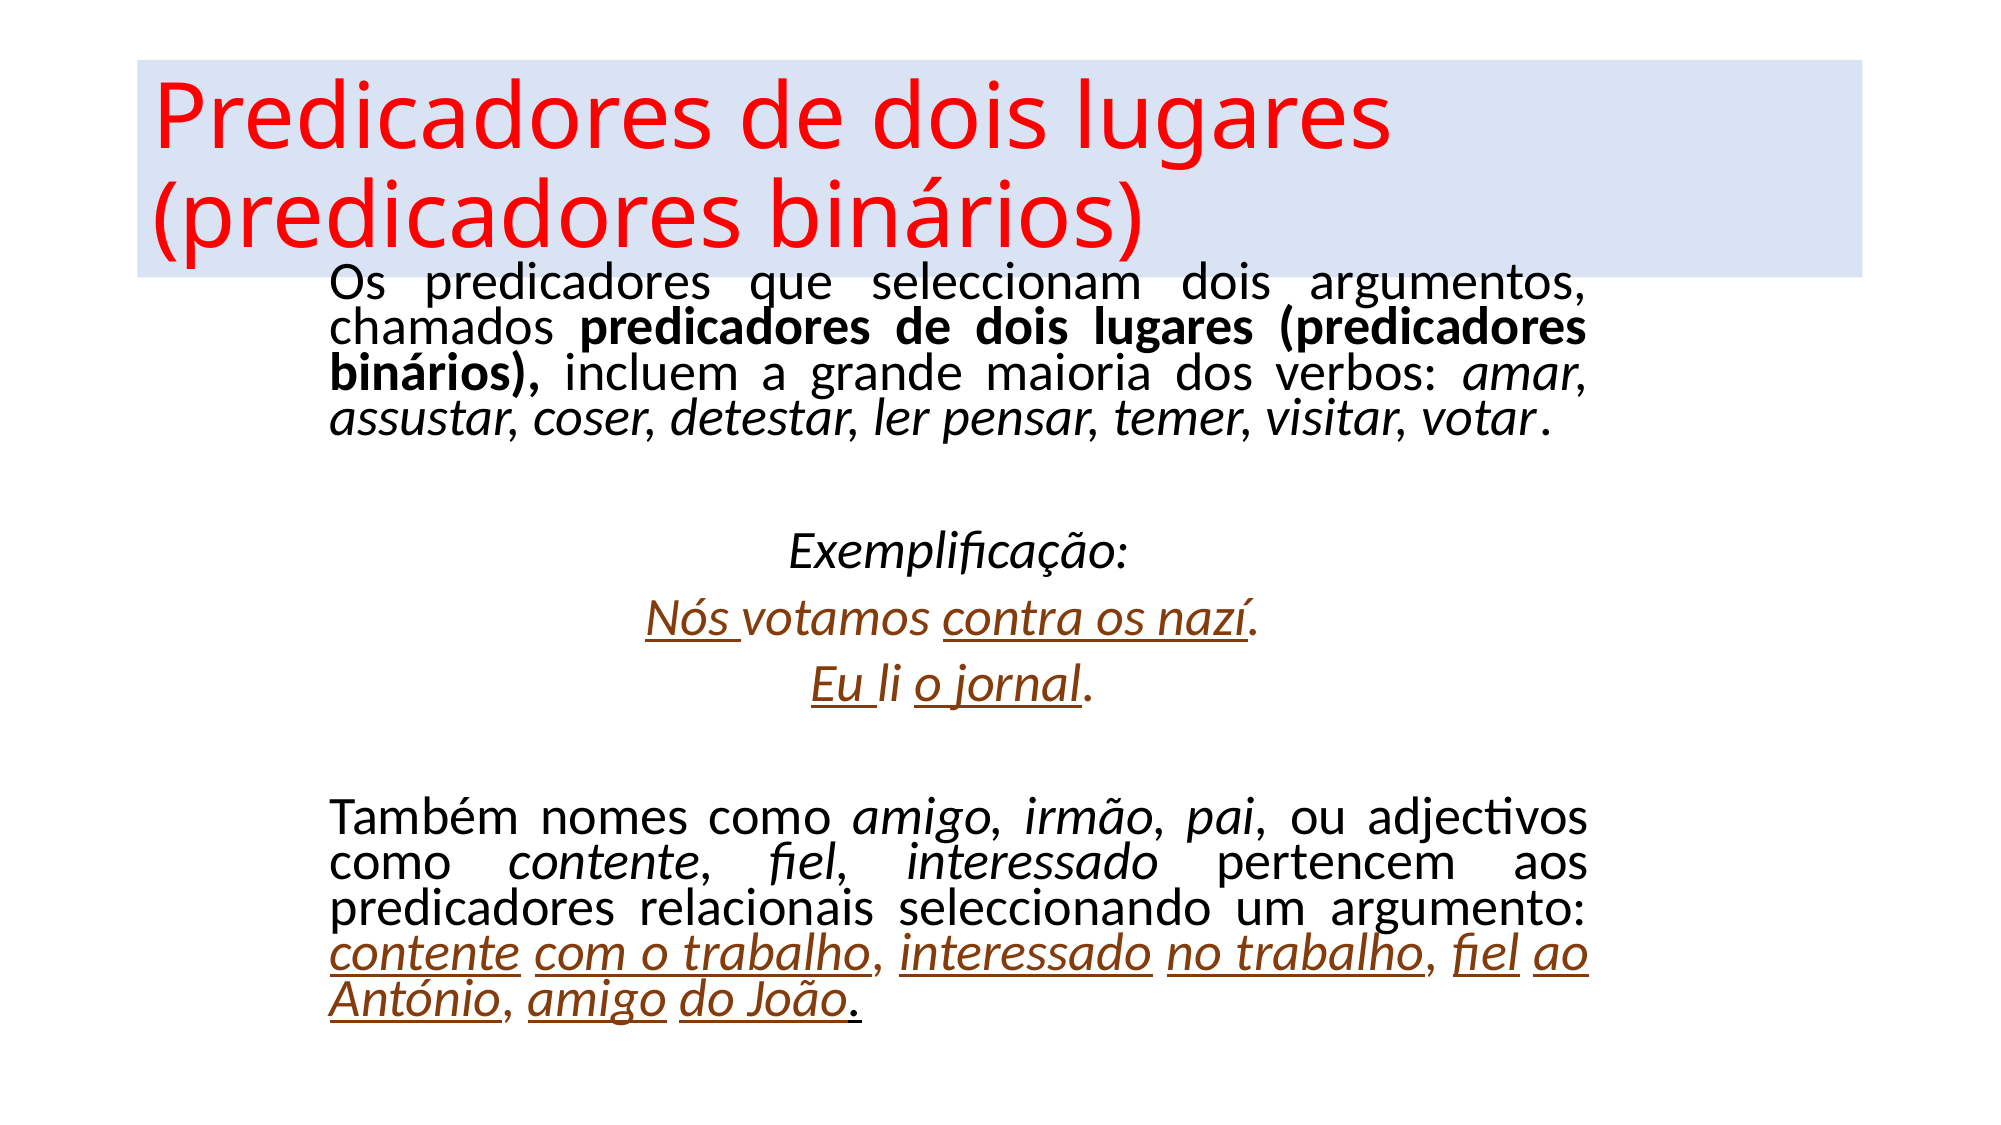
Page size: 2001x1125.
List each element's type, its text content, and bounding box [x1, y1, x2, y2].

title Predicadores de dois lugares (predicadores binários) [137, 59, 1863, 278]
list Os predicadores que seleccionam dois argumentos, chamados predicadores de dois lugares (predicadores binários), incluem a grande maioria dos verbos: amar, assustar, coser, detestar, ler pensar, temer, visitar, votar. Exemplificação: Nós votamos contra os nazí. Eu li o jornal. Também nomes como amigo, irmão, pai, ou adjectivos como contente, fiel, interessado pertencem aos predicadores relacionais seleccionando um argumento: contente com o trabalho, interessado no trabalho, fiel ao António, amigo do João. [314, 255, 1665, 1071]
